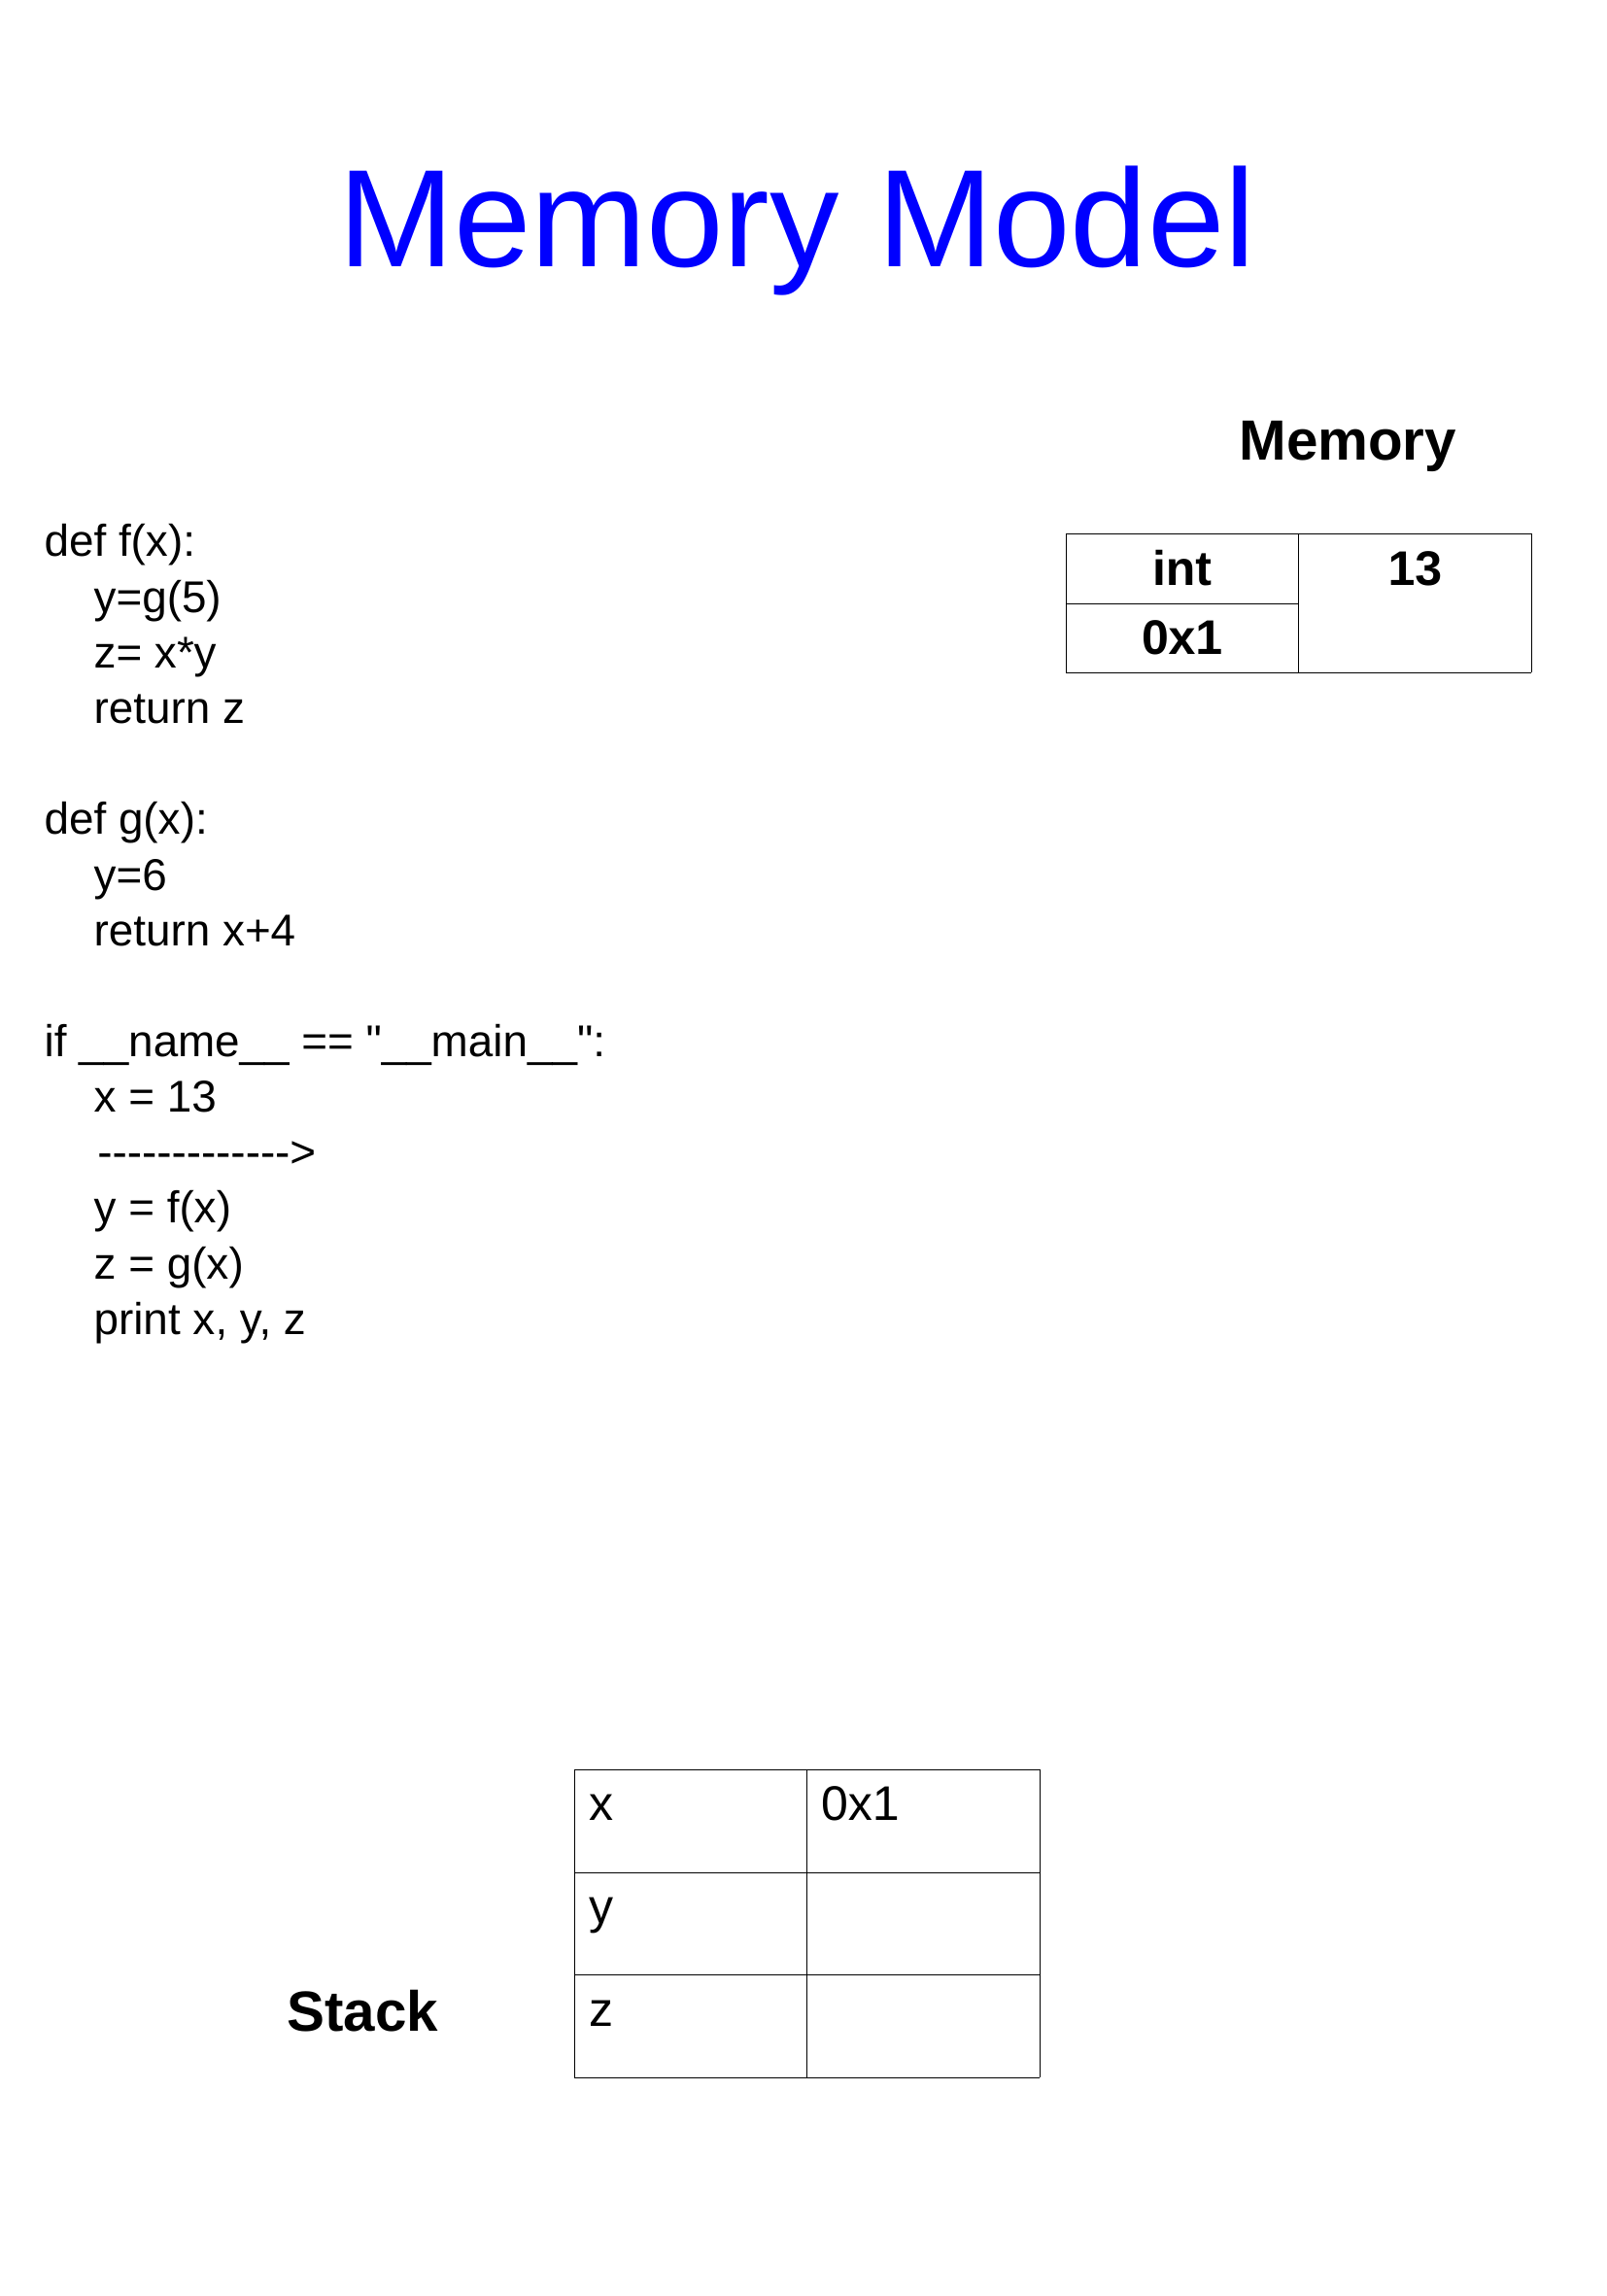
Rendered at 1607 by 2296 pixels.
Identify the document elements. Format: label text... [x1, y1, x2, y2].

table_cell 0x1 [1067, 604, 1298, 672]
table_cell y [575, 1873, 806, 1974]
list Memory [1170, 408, 1525, 488]
table_cell [807, 1975, 1040, 2077]
table_header 13 [1299, 534, 1531, 672]
table_cell z [575, 1975, 806, 2077]
list def f(x): y=g(5) z= x*y return z def g(x): y=6 return x+4 if __name__ == "__main__": x = 13 -------------> y = f(x) z = g(x) print x, y, z [28, 516, 632, 1345]
title Memory Model [74, 108, 1521, 328]
table_header x [575, 1770, 806, 1872]
list Stack [218, 1979, 488, 2066]
table_header int [1067, 534, 1298, 603]
table_header 0x1 [807, 1770, 1040, 1872]
table_cell [807, 1873, 1040, 1974]
